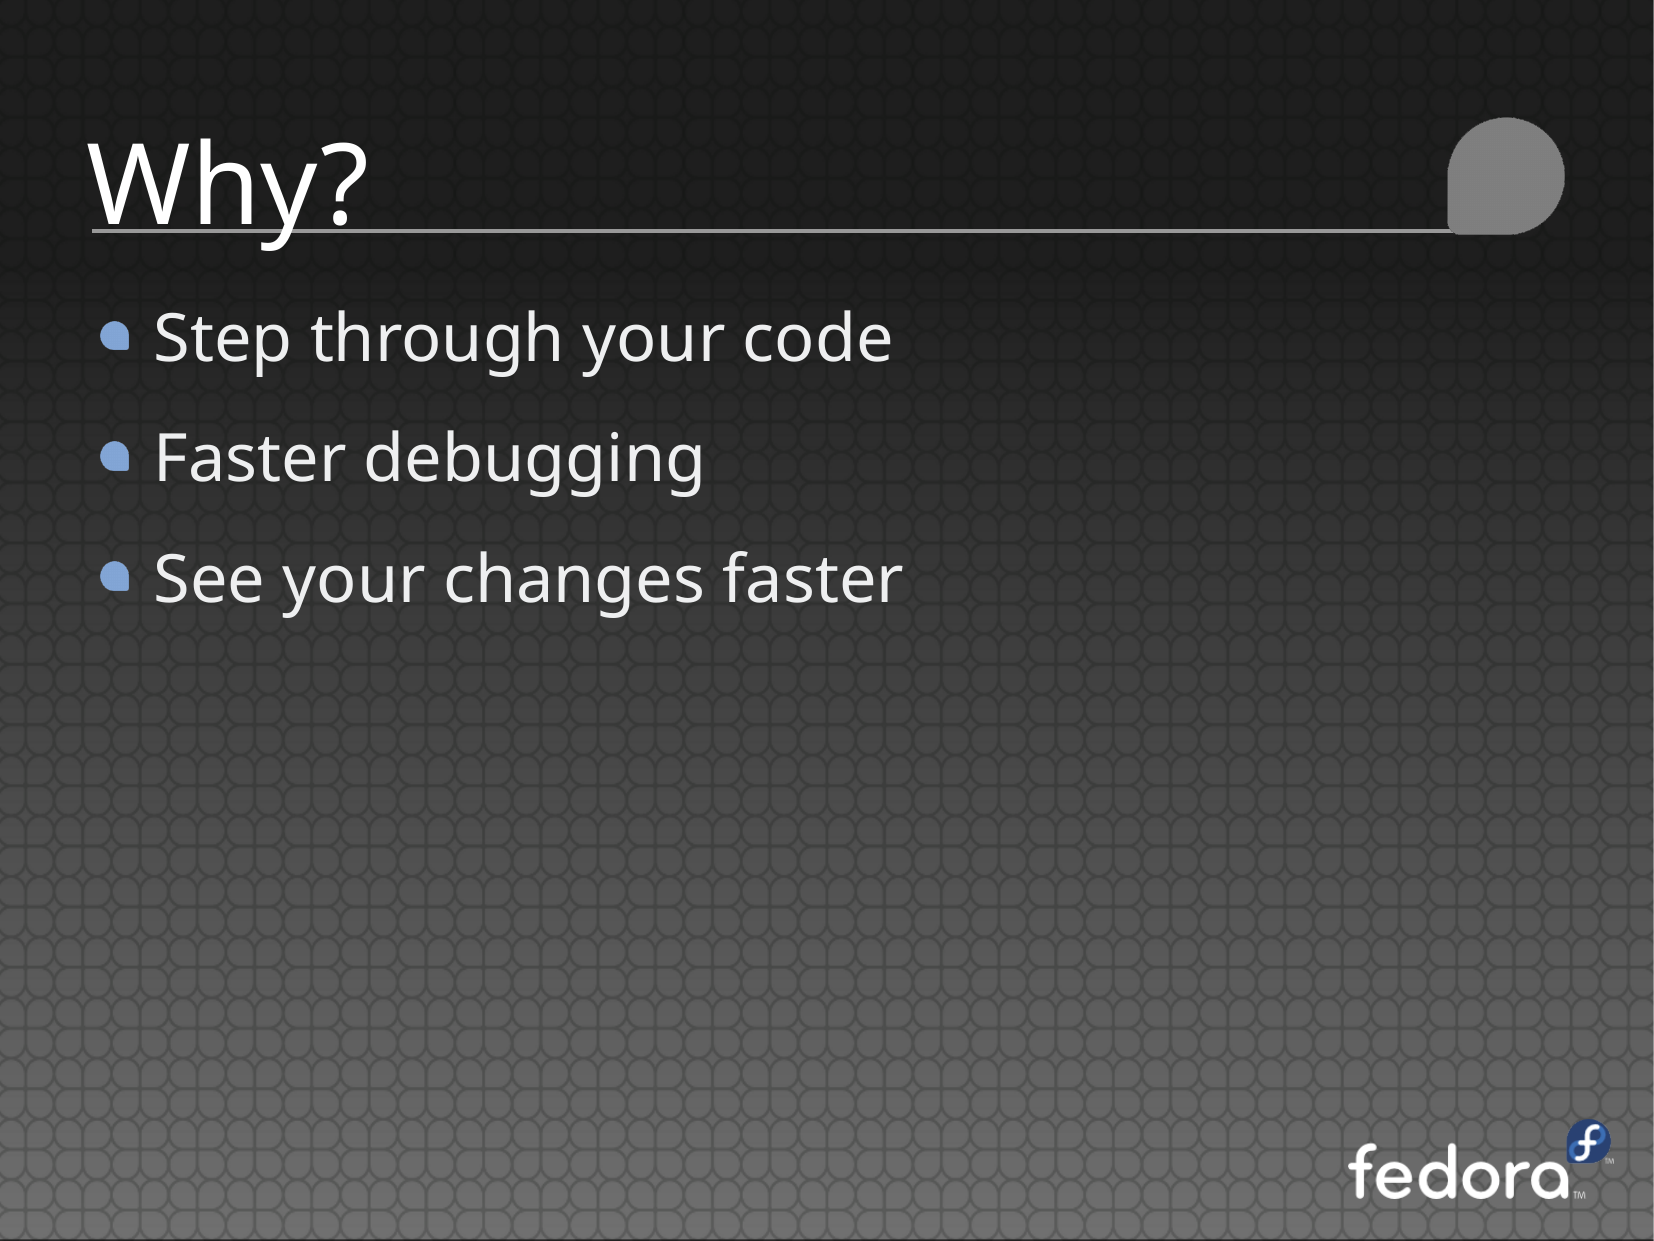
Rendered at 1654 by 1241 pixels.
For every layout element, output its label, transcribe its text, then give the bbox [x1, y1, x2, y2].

list Step through your code Faster debugging See your changes faster [82, 290, 1571, 1109]
picture [0, 0, 1654, 1241]
title Why? [86, 112, 1576, 249]
